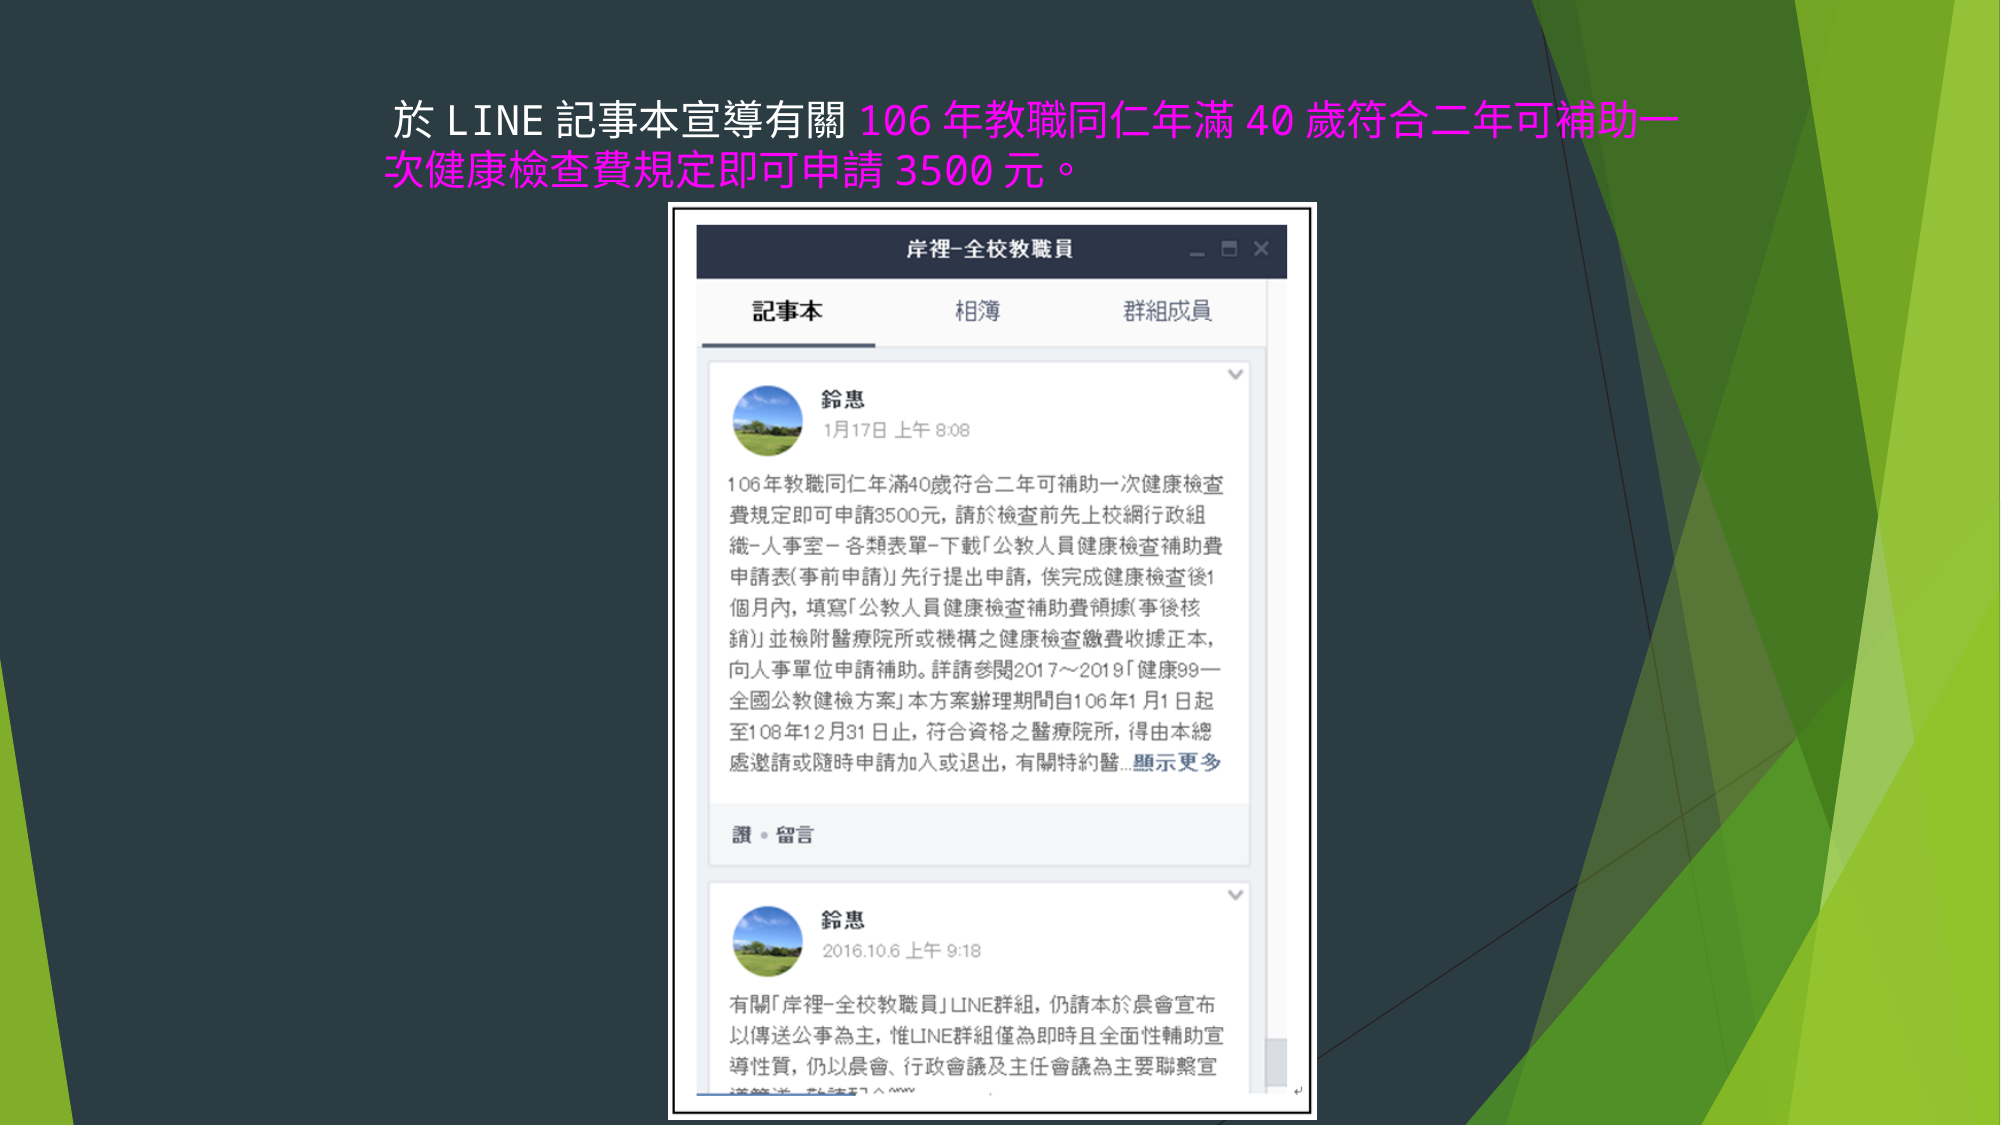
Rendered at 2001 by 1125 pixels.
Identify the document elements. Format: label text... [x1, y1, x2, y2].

picture [668, 202, 1317, 1120]
text_box 於LINE記事本宣導有關106年教職同仁年滿40歲符合二年可補助一 次健康檢查費規定即可申請3500元。 [222, 85, 1764, 202]
